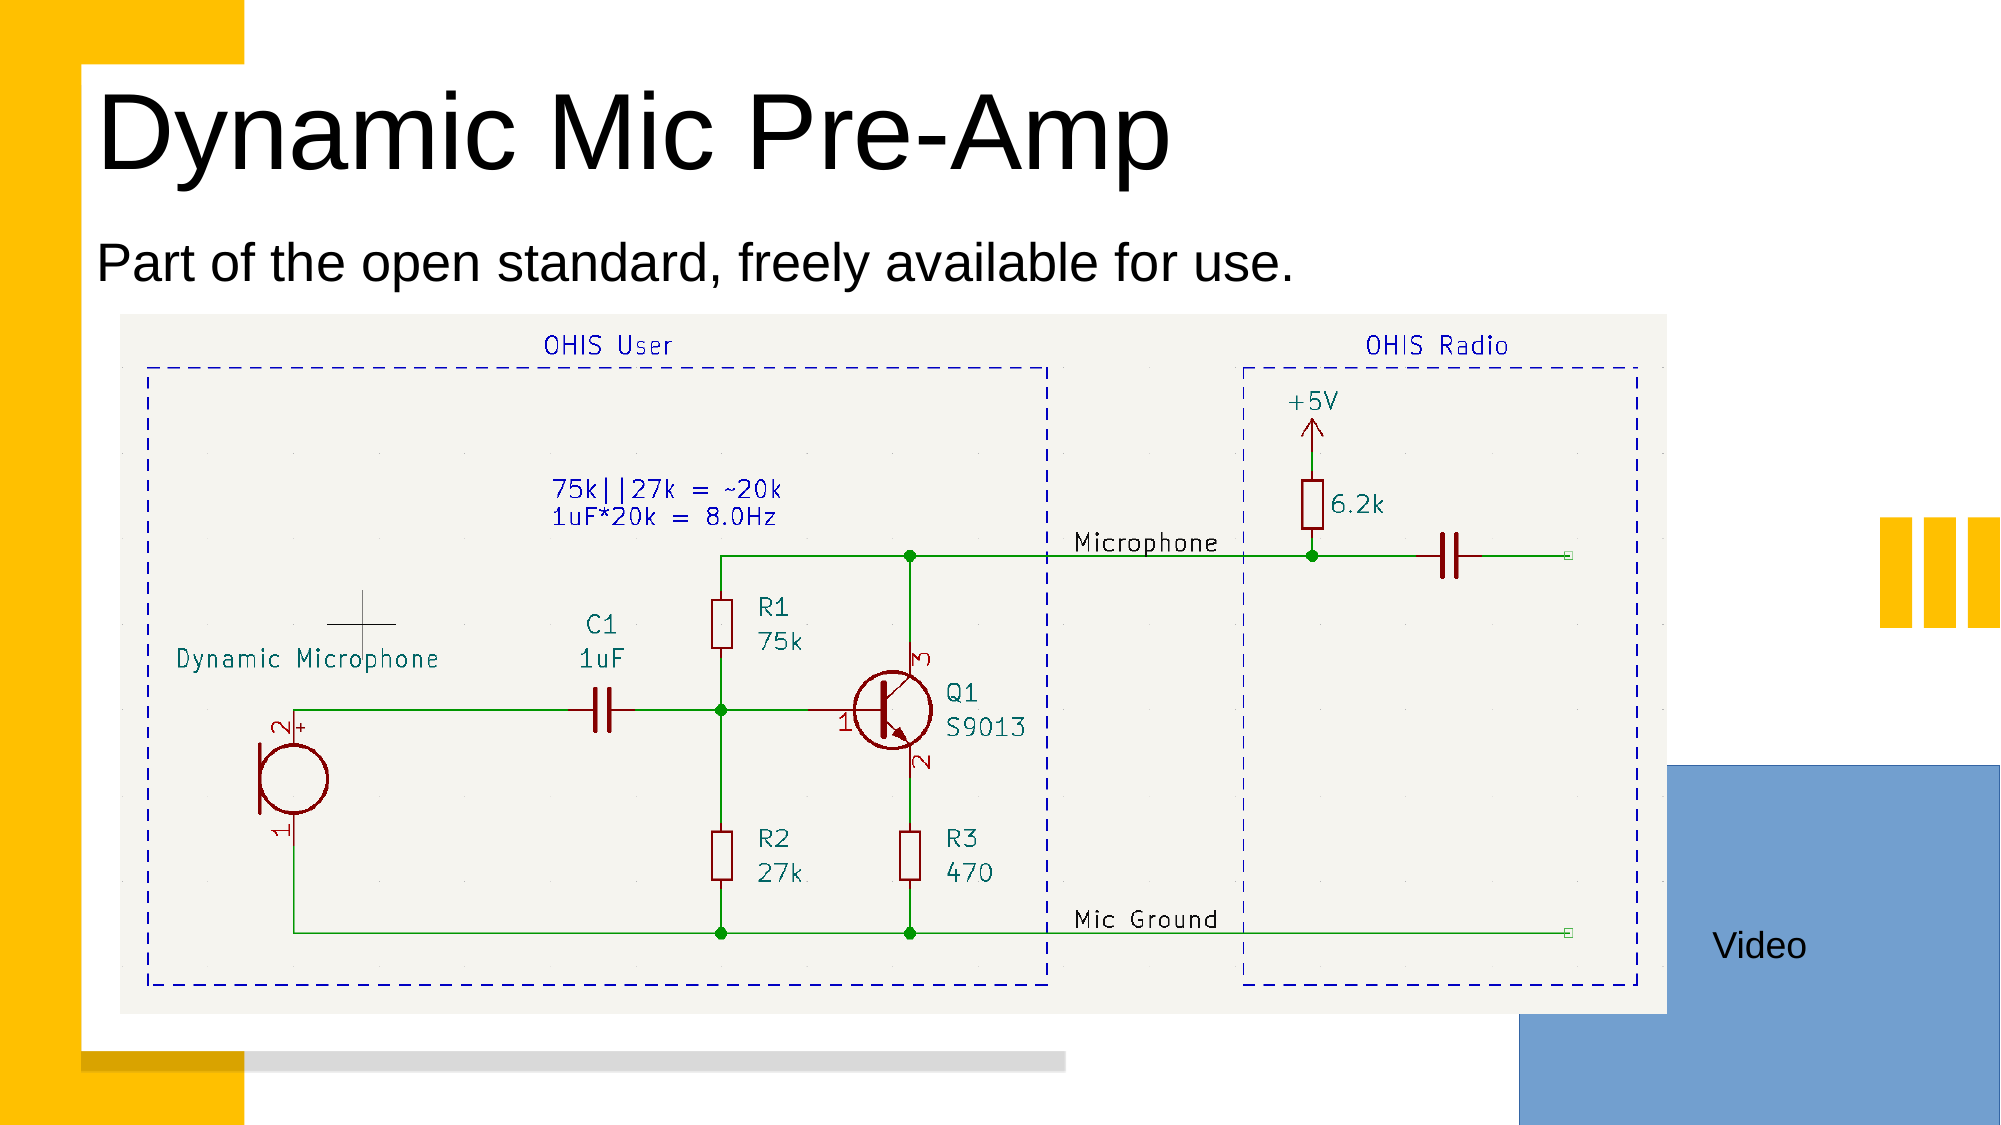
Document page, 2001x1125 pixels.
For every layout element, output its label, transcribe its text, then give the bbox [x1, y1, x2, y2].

text_box Part of the open standard, freely available for use. [81, 224, 1471, 361]
text_box Video [1519, 765, 2000, 1125]
picture [120, 314, 1667, 1014]
text_box [0, 0, 2000, 1125]
text_box Dynamic Mic Pre-Amp [81, 64, 1921, 201]
